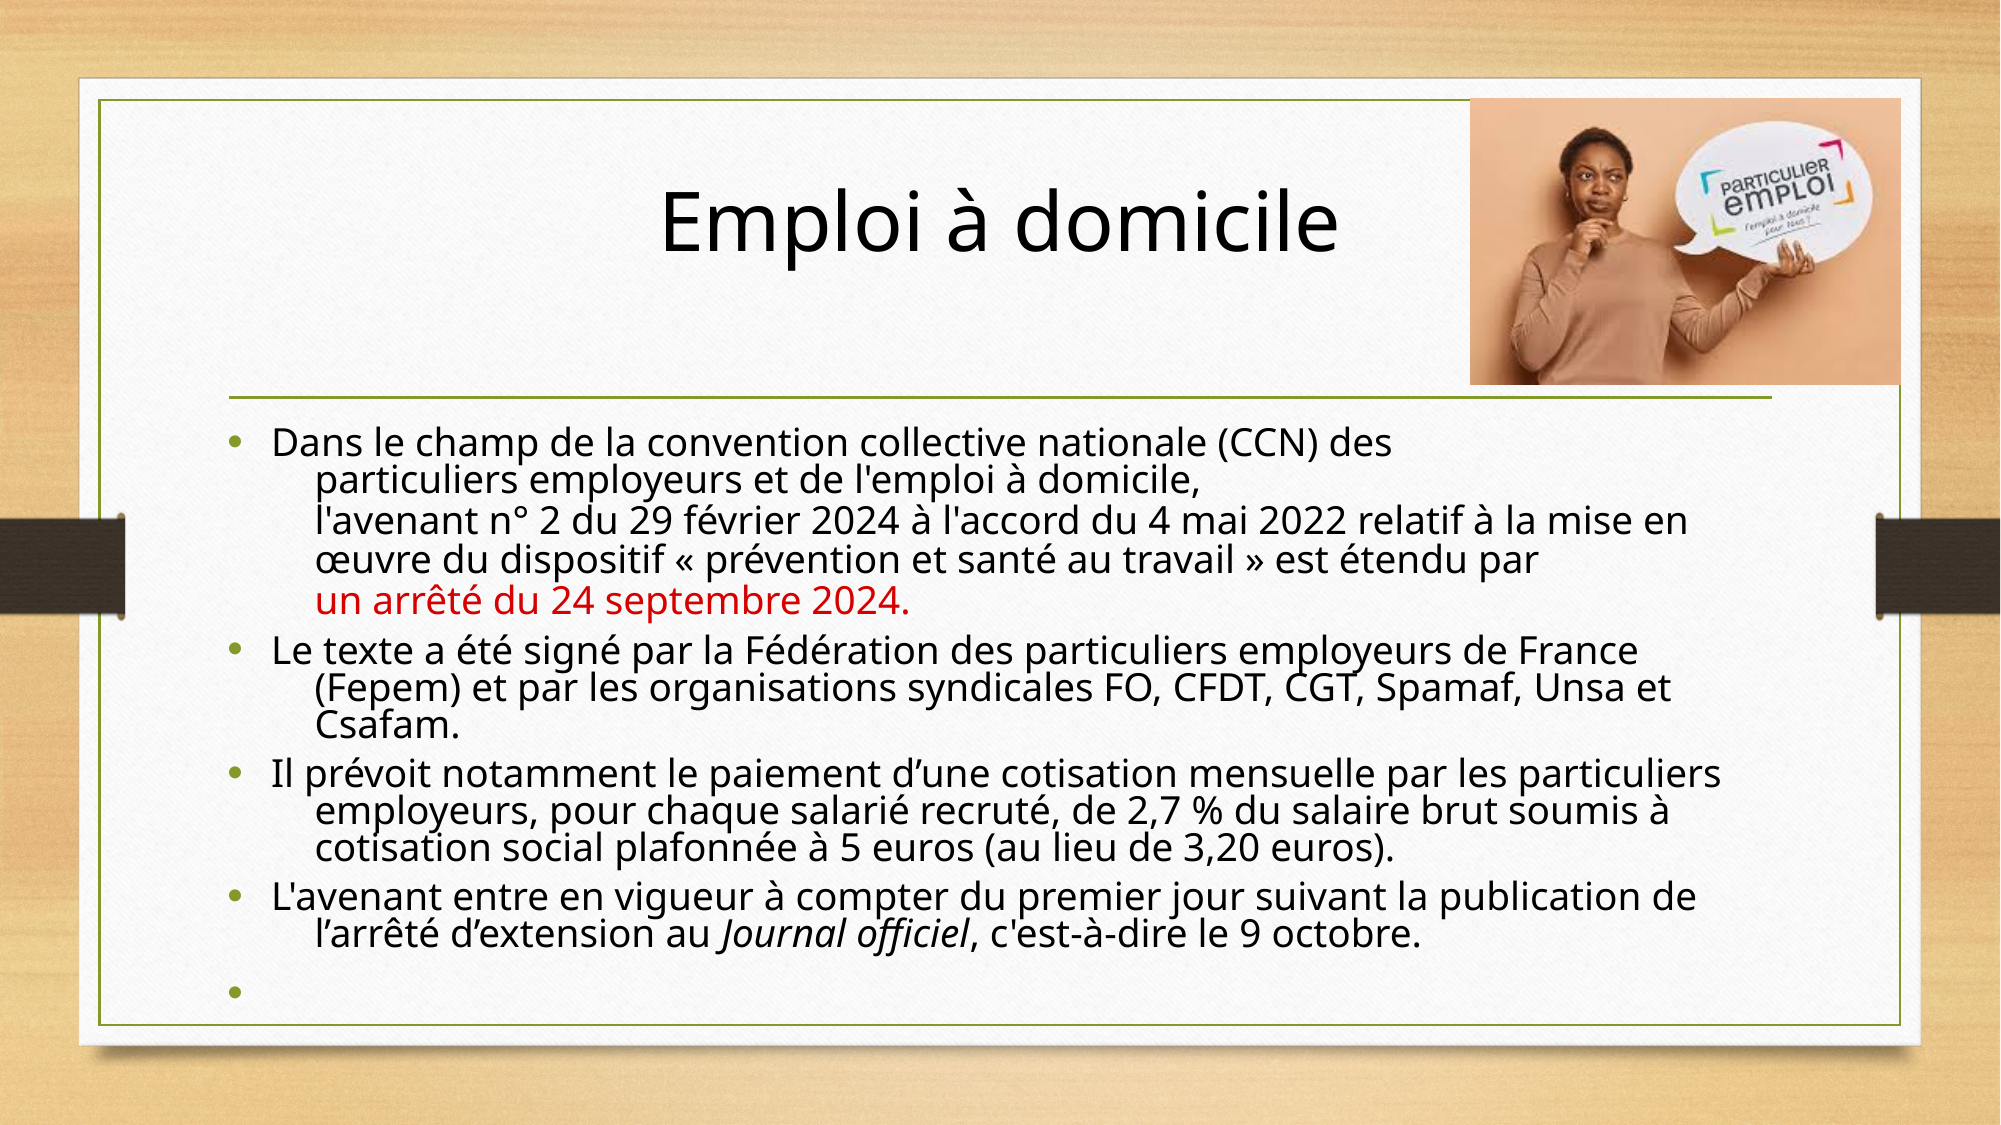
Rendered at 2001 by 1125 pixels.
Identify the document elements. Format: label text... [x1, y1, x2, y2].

list Dans le champ de la convention collective nationale (CCN) des particuliers employeurs et de l'emploi à domicile, l'avenant n° 2 du 29 février 2024 à l'accord du 4 mai 2022 relatif à la mise en œuvre du dispositif « prévention et santé au travail » est étendu par un arrêté du 24 septembre 2024. Le texte a été signé par la Fédération des particuliers employeurs de France (Fepem) et par les organisations syndicales FO, CFDT, CGT, Spamaf, Unsa et Csafam. Il prévoit notamment le paiement d’une cotisation mensuelle par les particuliers employeurs, pour chaque salarié recruté, de 2,7 % du salaire brut soumis à cotisation social plafonnée à 5 euros (au lieu de 3,20 euros). L'avenant entre en vigueur à compter du premier jour suivant la publication de l’arrêté d’extension au Journal officiel, c'est-à-dire le 9 octobre. [212, 419, 1788, 964]
title Emploi à domicile [212, 161, 1470, 376]
picture [1470, 99, 1901, 385]
